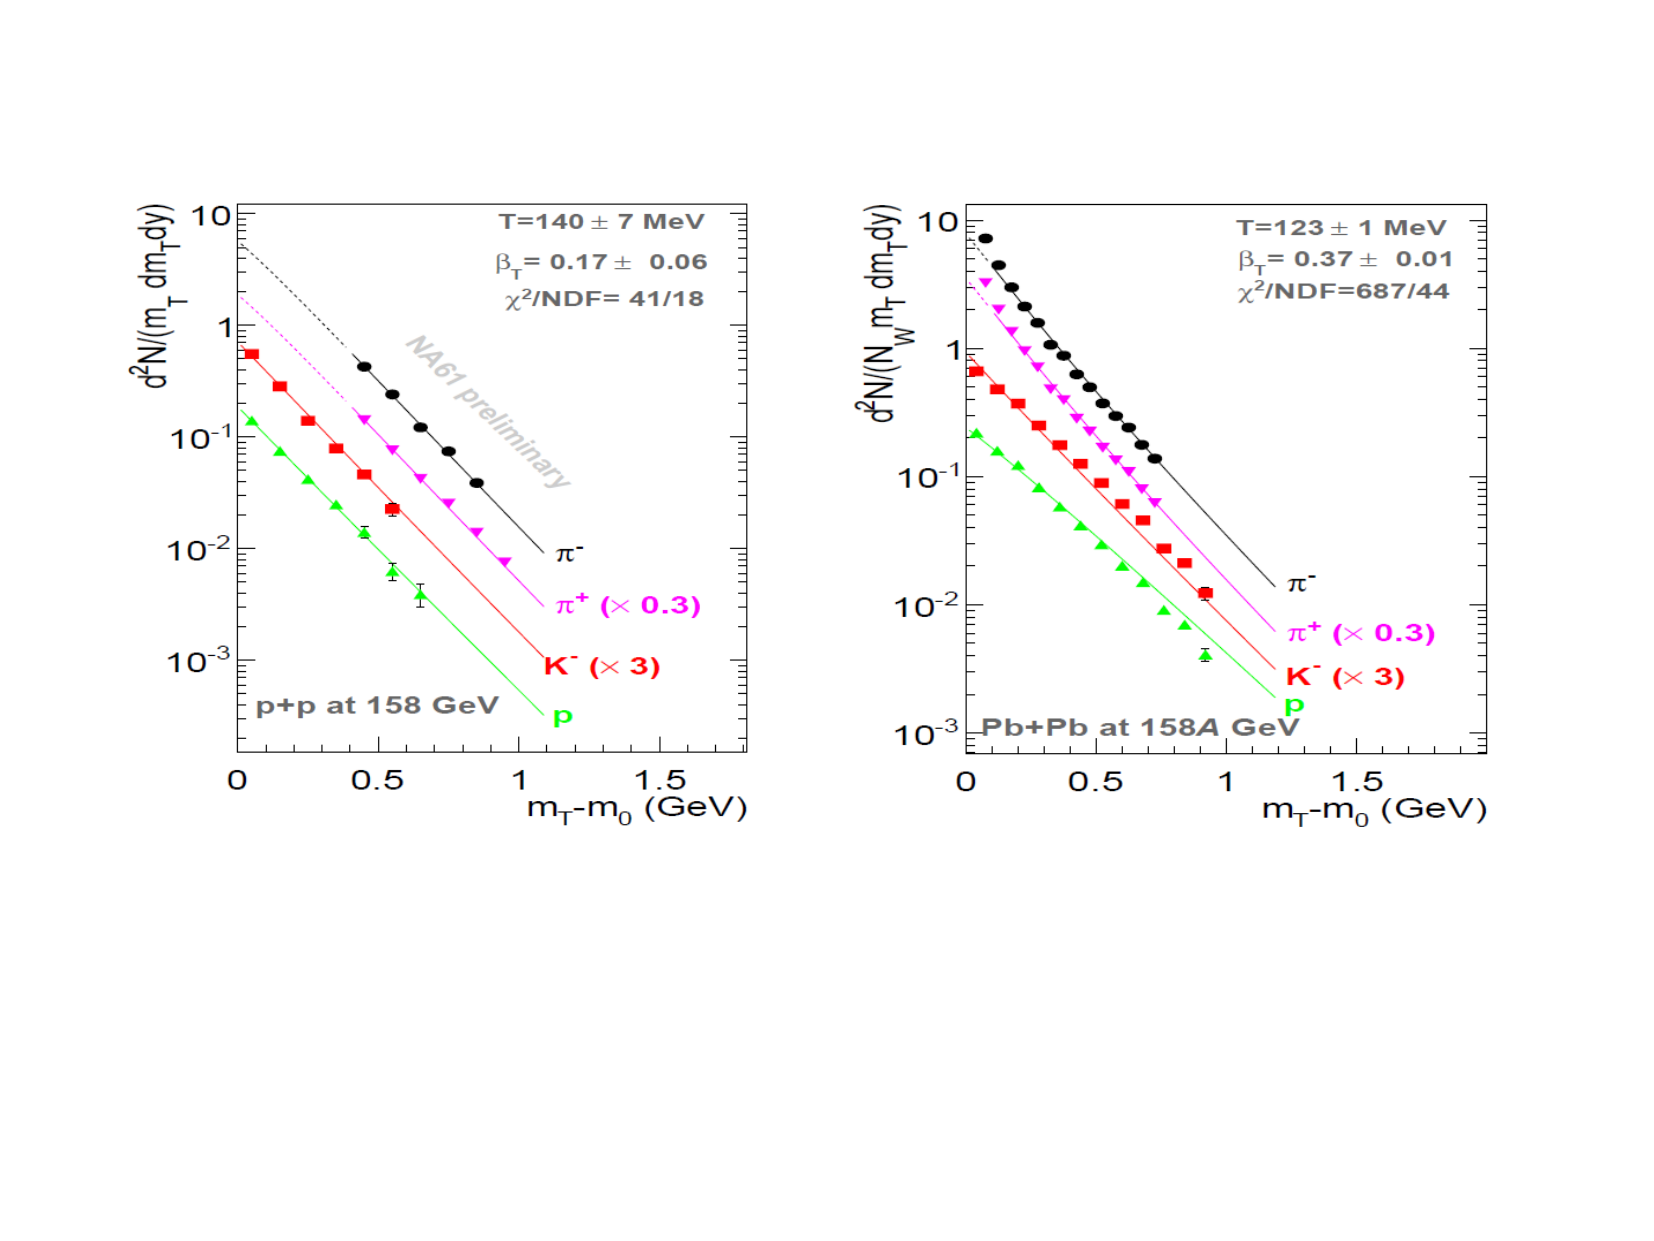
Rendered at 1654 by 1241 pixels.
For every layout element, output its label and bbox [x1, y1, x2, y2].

picture [832, 144, 1576, 842]
picture [98, 153, 803, 838]
